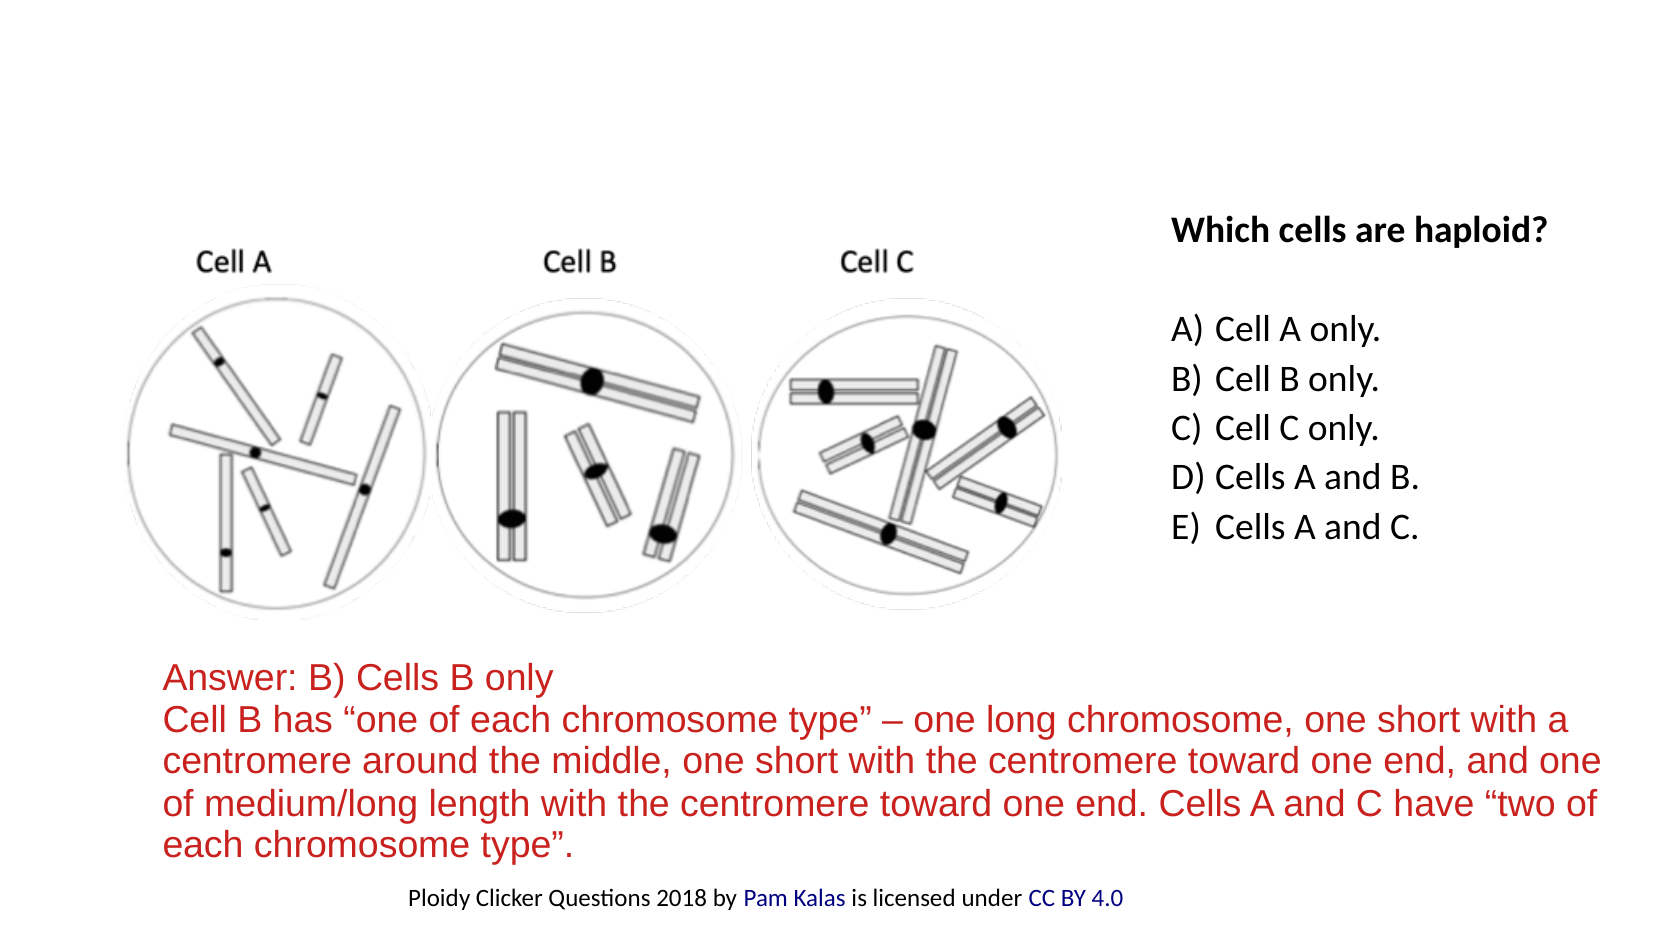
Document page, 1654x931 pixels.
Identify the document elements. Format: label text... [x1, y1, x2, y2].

text_box Answer: B) Cells B only Cell B has “one of each chromosome type” – one long chromosome, one short with a centromere around the middle, one short with the centromere toward one end, and one of medium/long length with the centromere toward one end. Cells A and C have “two of each chromosome type”. [147, 648, 1625, 874]
text_box Ploidy Clicker Questions 2018 by Pam Kalas is licensed under CC BY 4.0 [393, 879, 1145, 926]
text_box Which cells are haploid? Cell A only. Cell B only. Cell C only. Cells A and B. Cells A and C. [1156, 206, 1565, 613]
picture [123, 233, 1063, 621]
